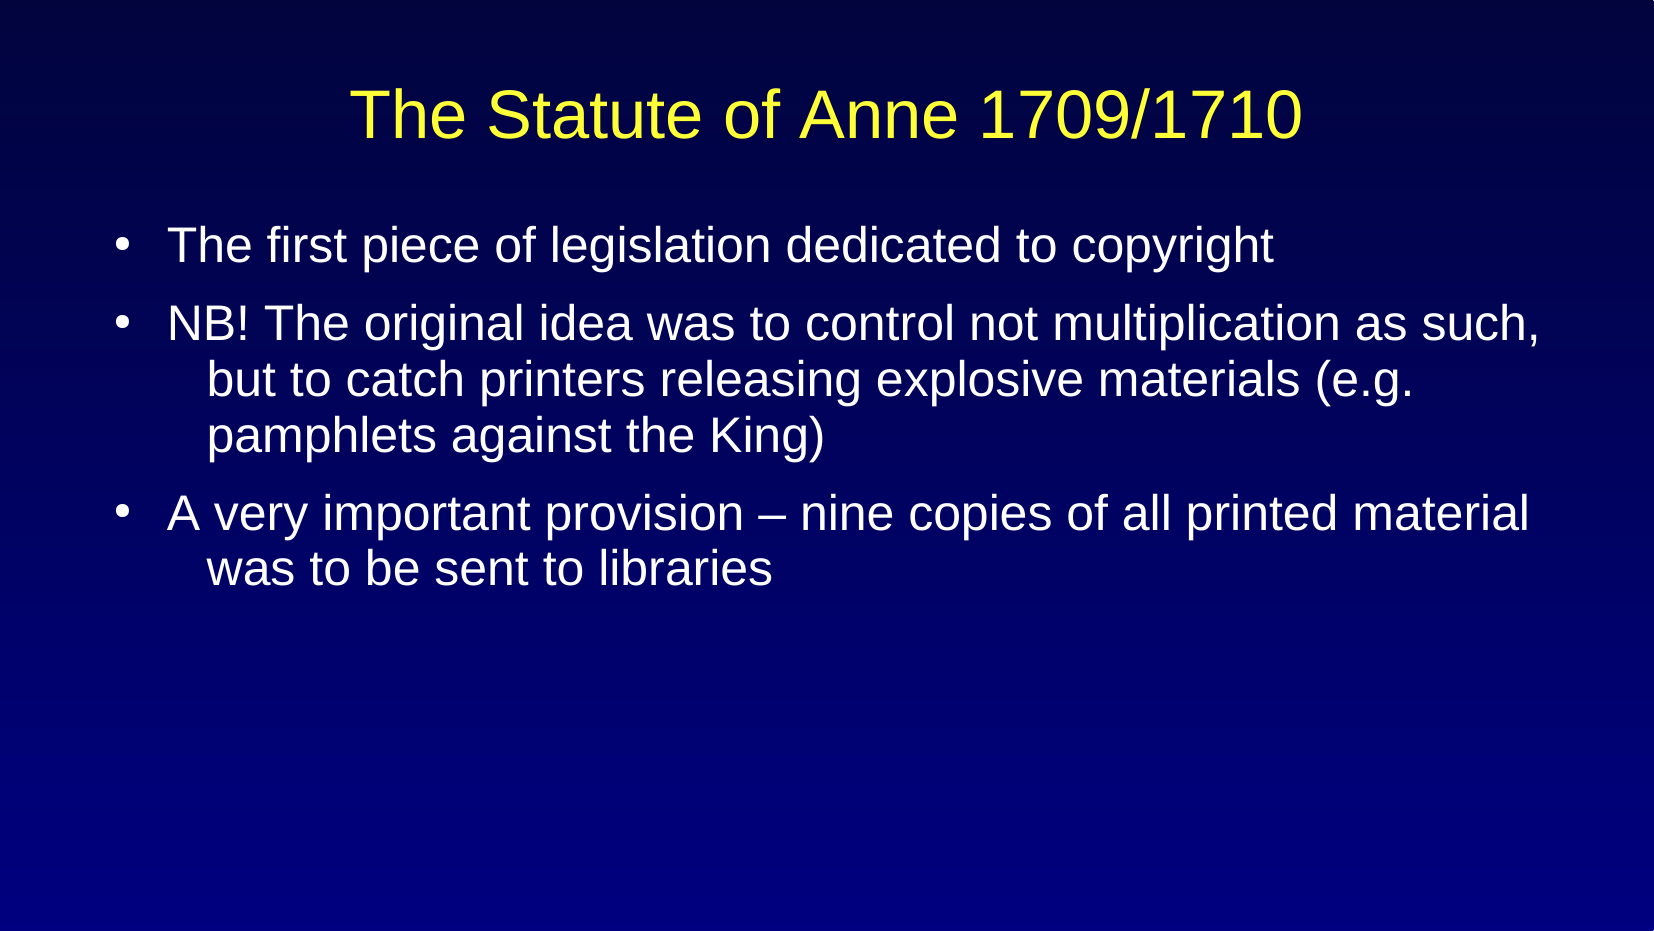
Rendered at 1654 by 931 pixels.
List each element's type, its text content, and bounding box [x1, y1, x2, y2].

list The first piece of legislation dedicated to copyright NB! The original idea was to control not multiplication as such, but to catch printers releasing explosive materials (e.g. pamphlets against the King) A very important provision – nine copies of all printed material was to be sent to libraries [82, 217, 1571, 758]
title The Statute of Anne 1709/1710 [82, 37, 1571, 193]
